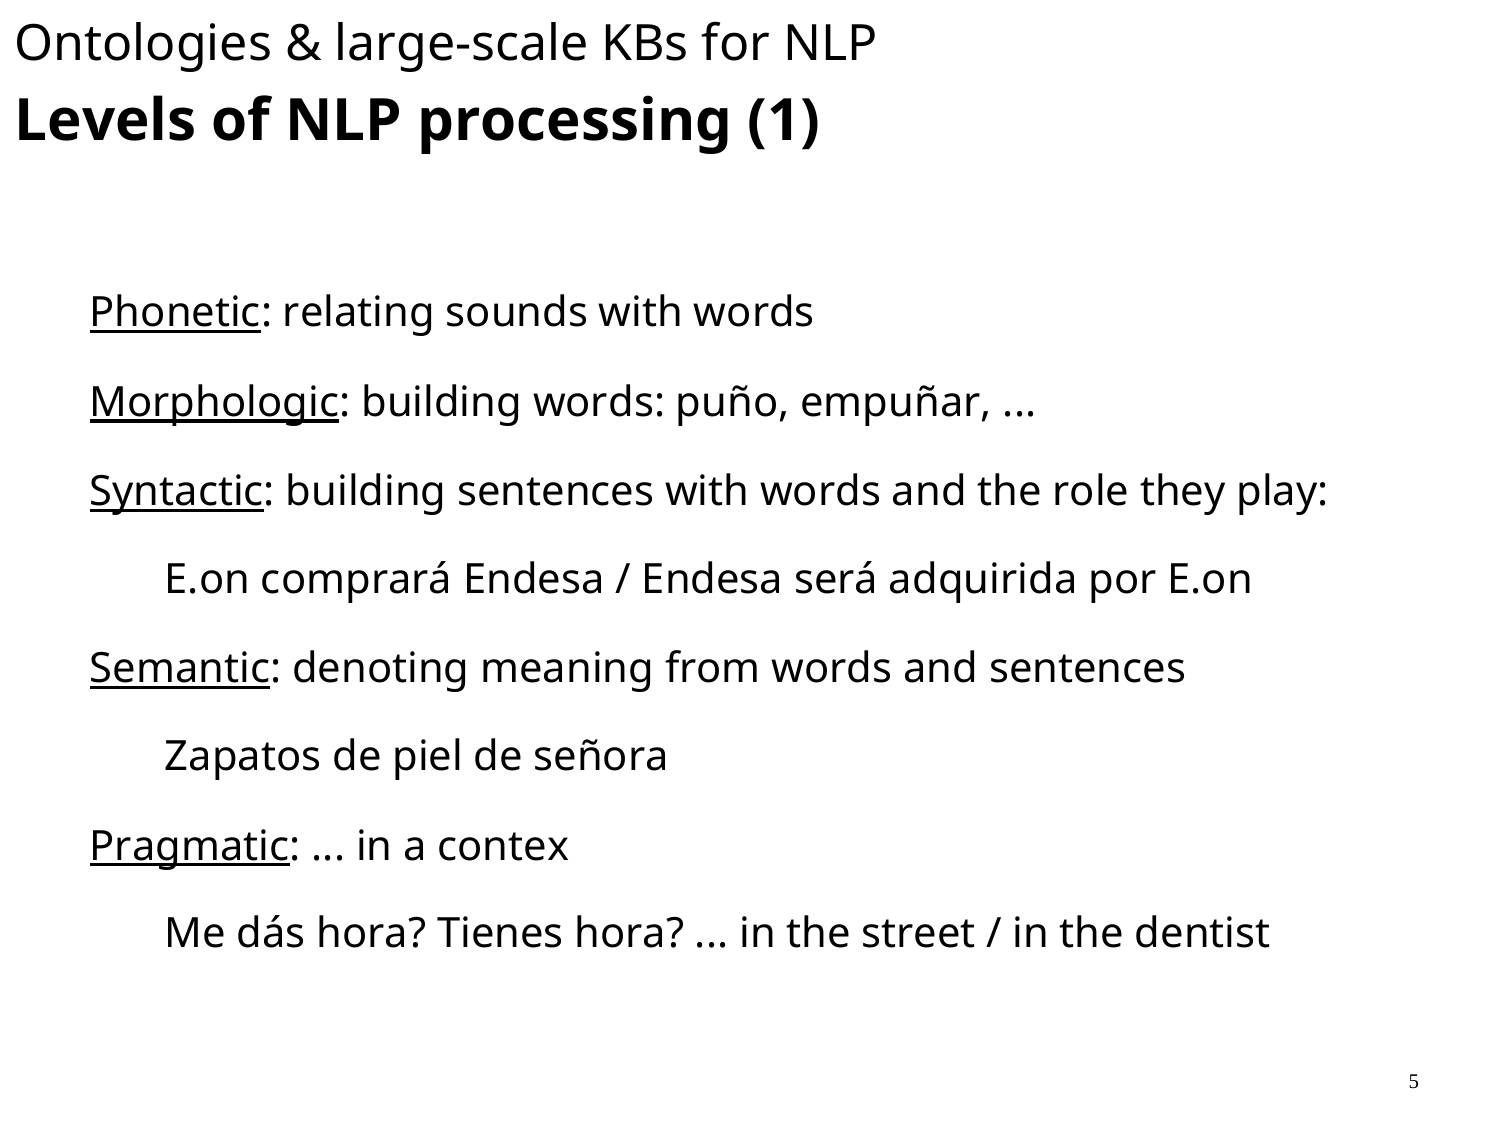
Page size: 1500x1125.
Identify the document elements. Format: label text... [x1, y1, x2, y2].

list Phonetic: relating sounds with words Morphologic: building words: puño, empuñar, ... Syntactic: building sentences with words and the role they play: E.on comprará Endesa / Endesa será adquirida por E.on Semantic: denoting meaning from words and sentences Zapatos de piel de señora Pragmatic: ... in a contex Me dás hora? Tienes hora? ... in the street / in the dentist [75, 173, 1438, 1001]
title Ontologies & large-scale KBs for NLP Levels of NLP processing (1) [0, 0, 1500, 157]
